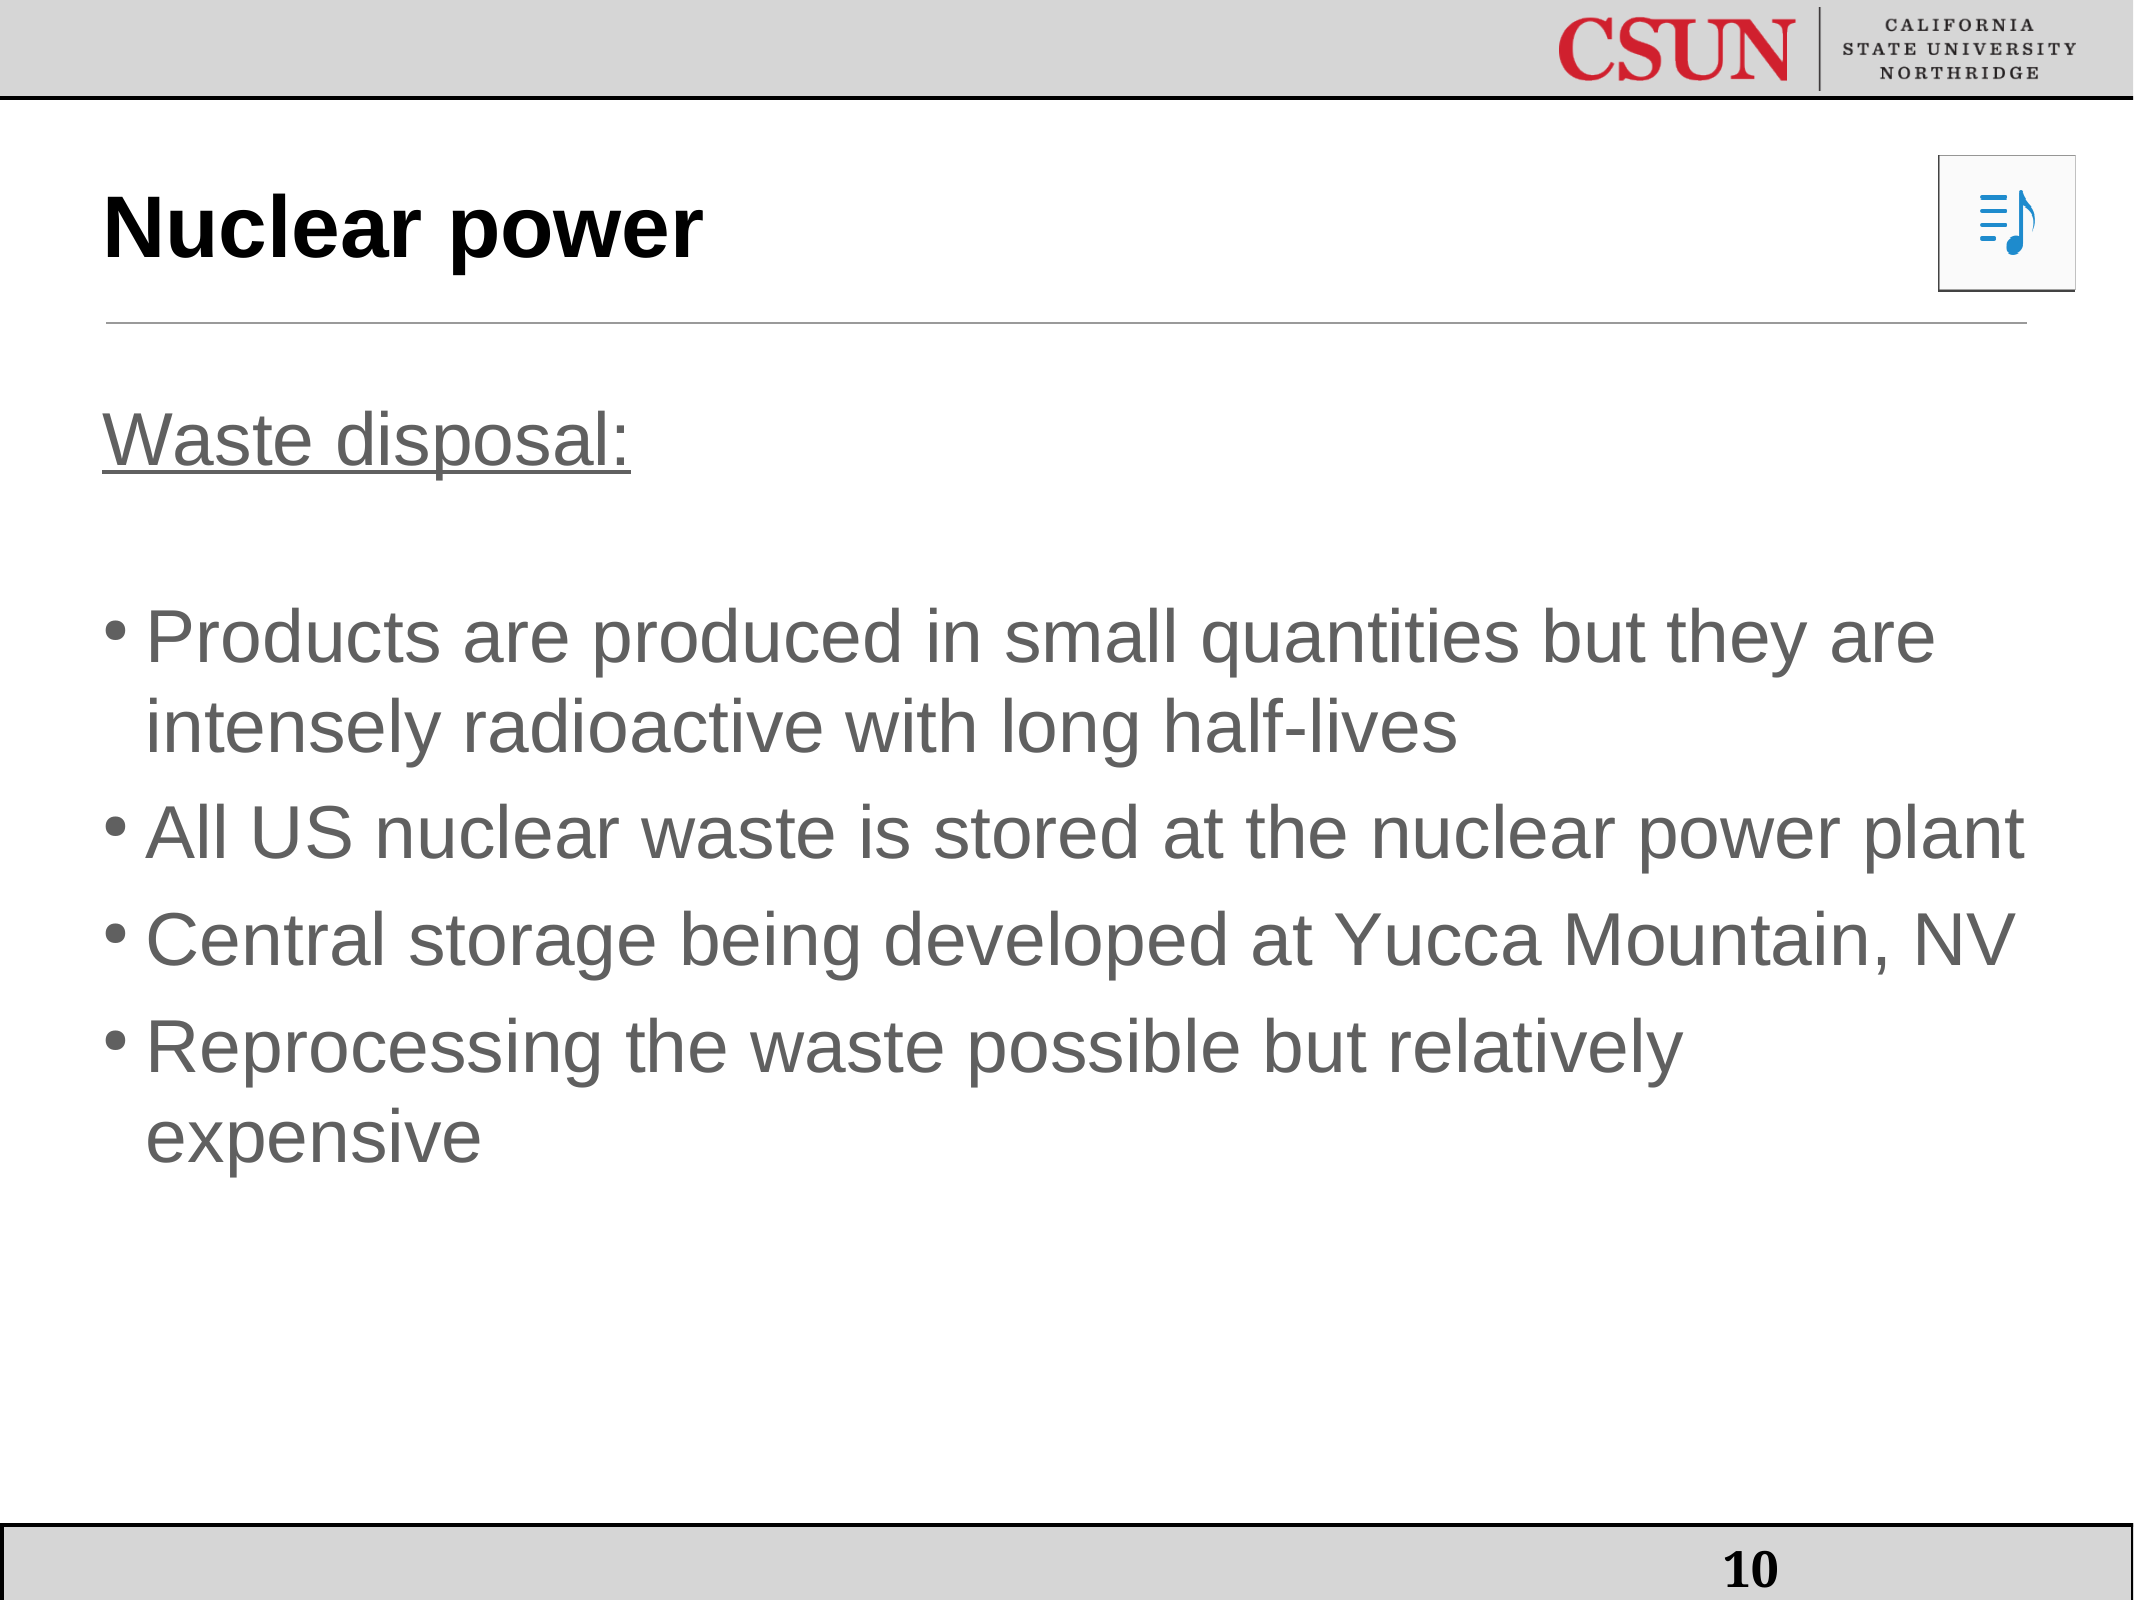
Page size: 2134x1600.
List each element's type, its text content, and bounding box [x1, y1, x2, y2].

picture [1559, 7, 2076, 91]
text_box [1937, 154, 2077, 293]
list Waste disposal: Products are produced in small quantities but they are intensely radioactive with long half-lives All US nuclear waste is stored at the nuclear power plant Central storage being developed at Yucca Mountain, NV Reprocessing the waste possible but relatively expensive [93, 382, 2040, 1460]
title Nuclear power [93, 104, 2040, 284]
